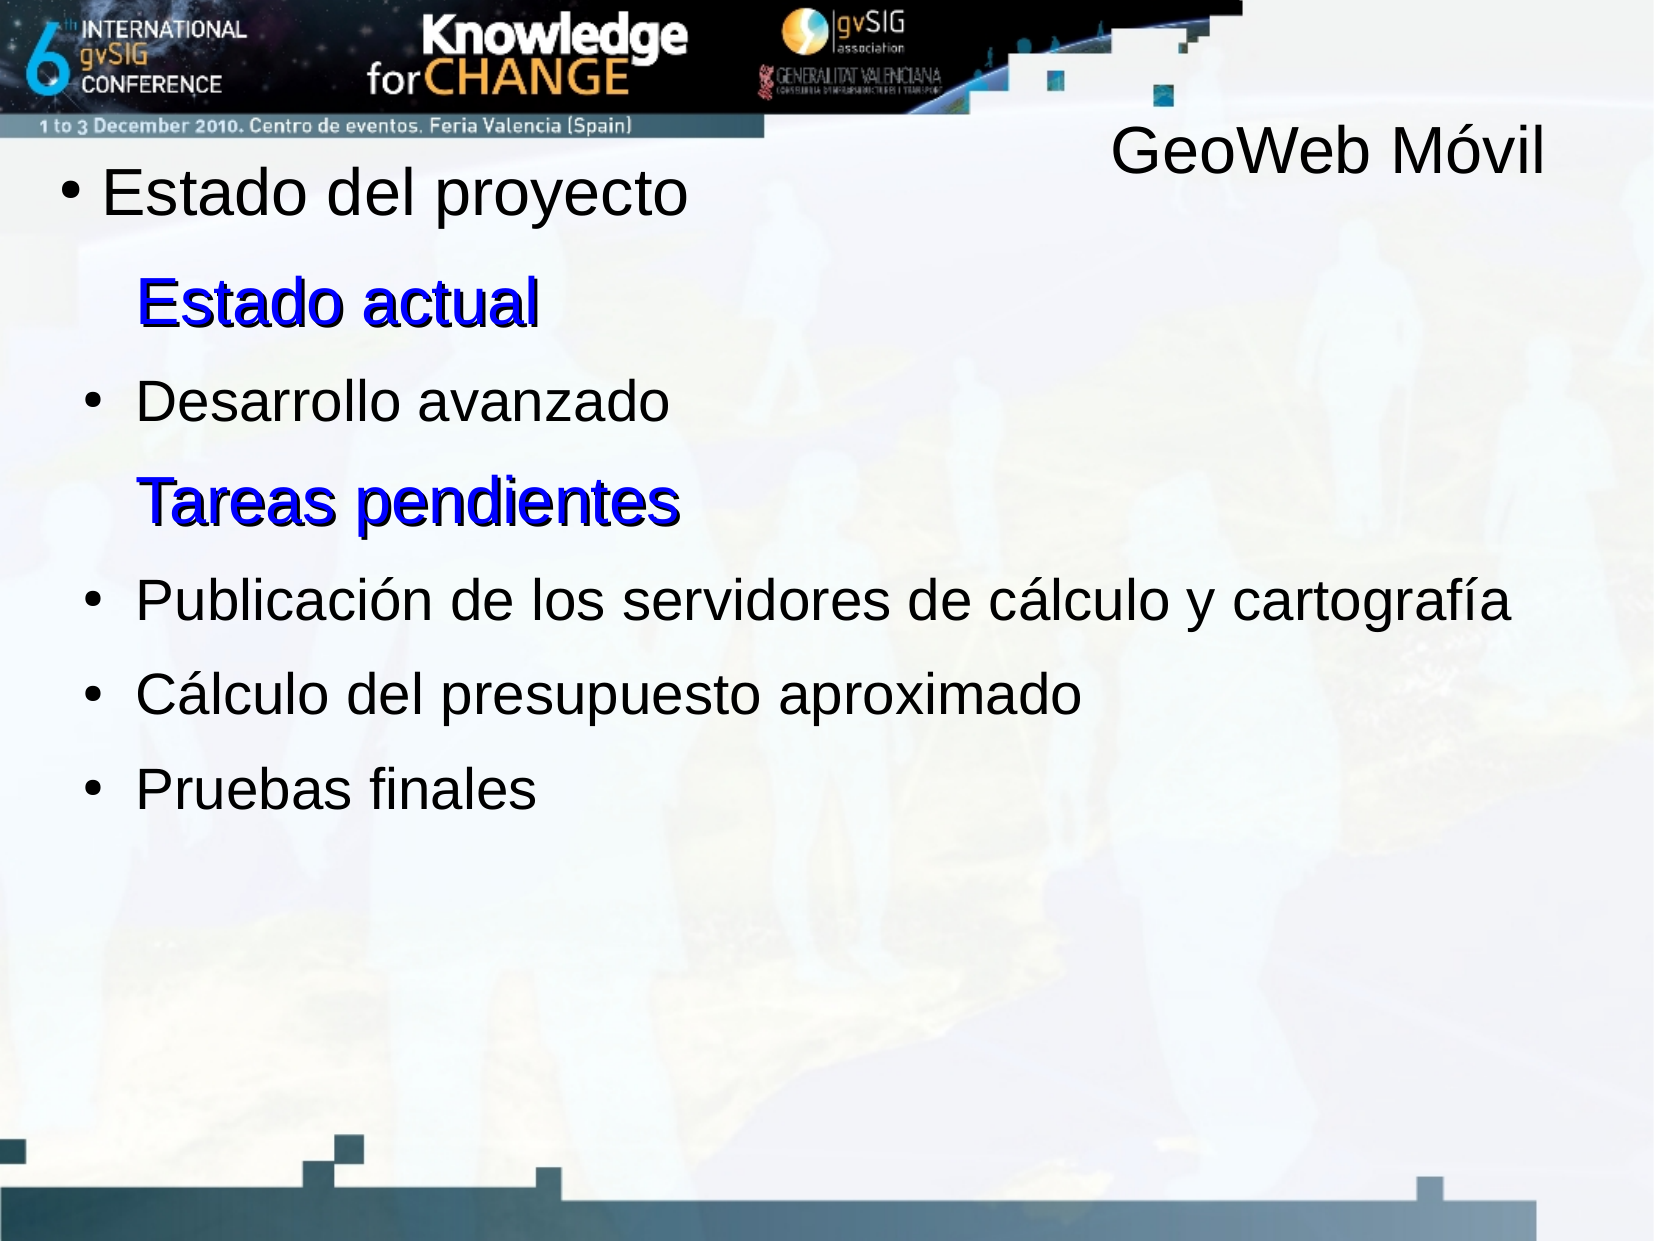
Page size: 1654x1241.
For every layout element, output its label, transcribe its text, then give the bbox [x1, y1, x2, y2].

picture [0, 0, 1654, 1241]
title Estado del proyecto [59, 147, 1034, 237]
text_box Estado actual Desarrollo avanzado Tareas pendientes Publicación de los servidores de cálculo y cartografía Cálculo del presupuesto aproximado Pruebas finales [64, 264, 1625, 898]
title GeoWeb Móvil [1062, 106, 1613, 195]
